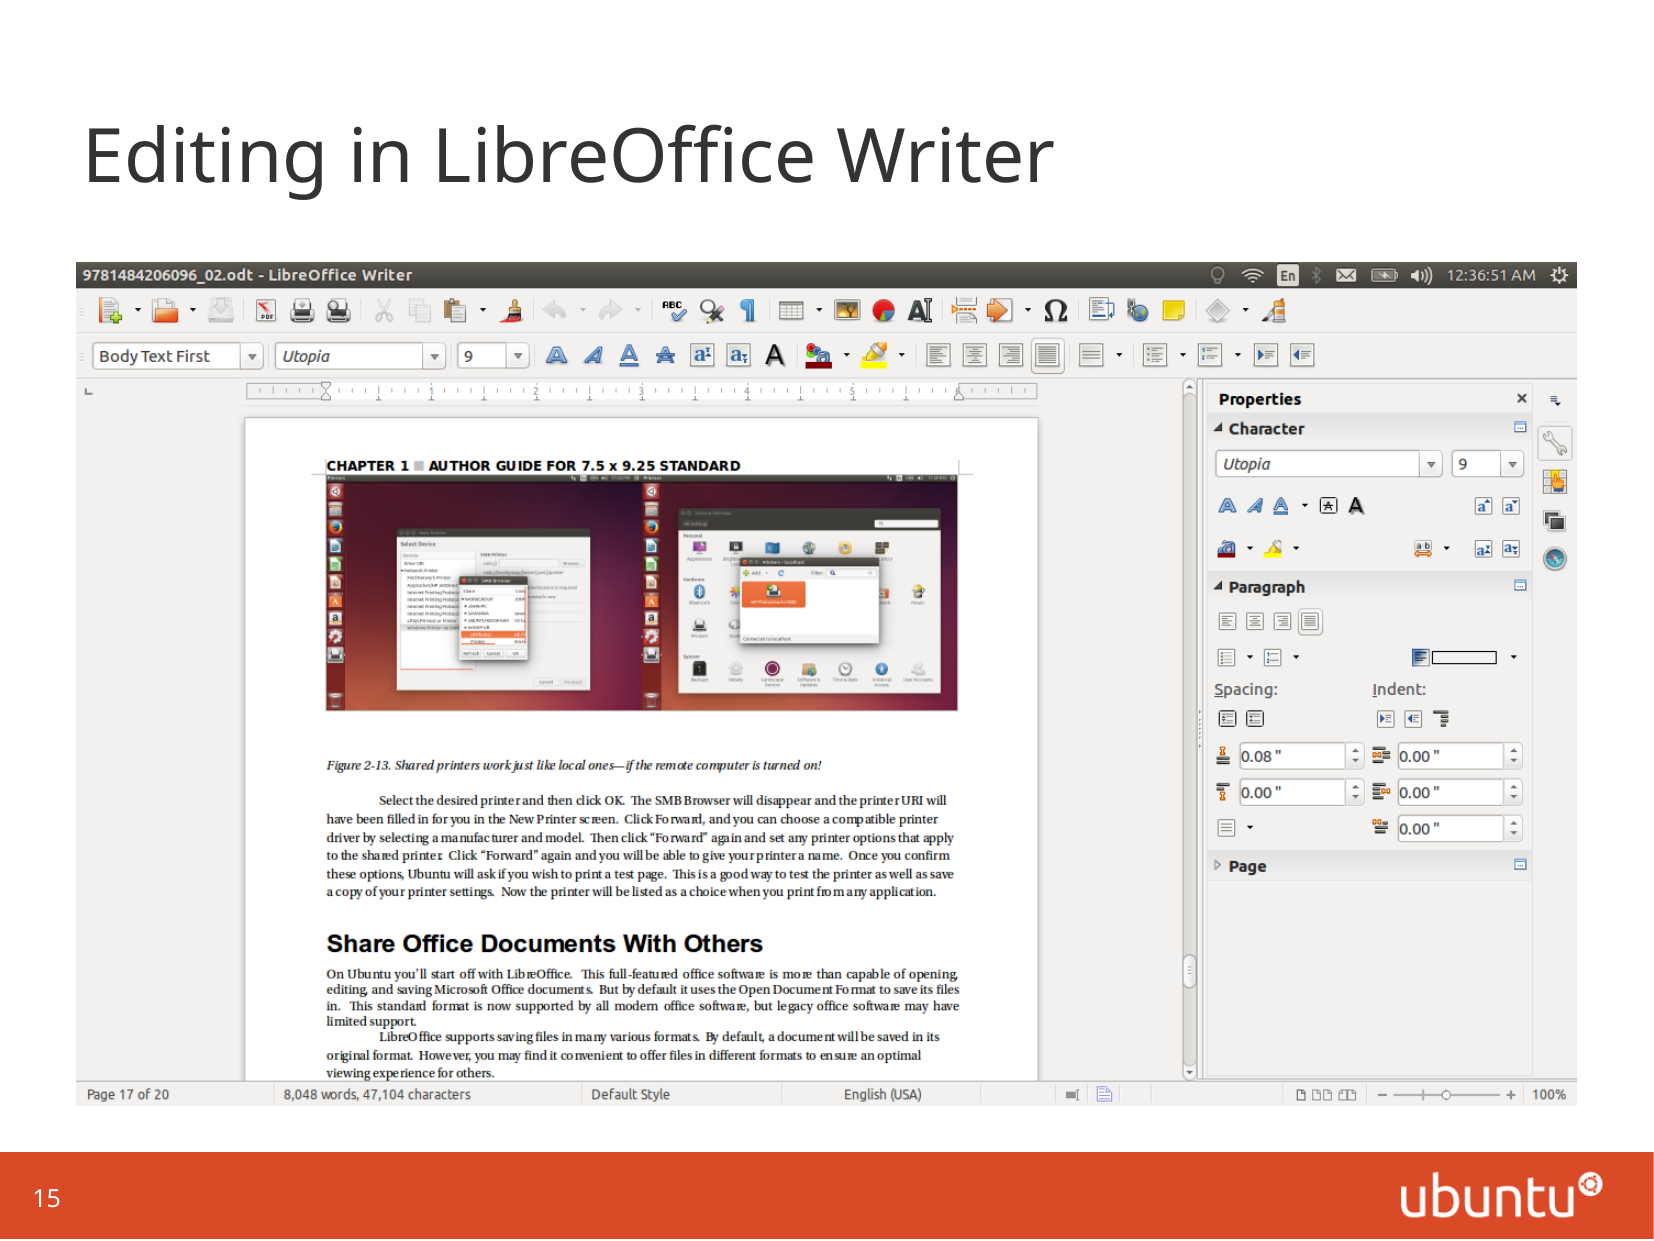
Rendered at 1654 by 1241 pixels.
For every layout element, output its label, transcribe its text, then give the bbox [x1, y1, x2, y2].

picture [76, 262, 1577, 1106]
picture [0, 1152, 1654, 1239]
title Editing in LibreOffice Writer [82, 49, 1571, 257]
